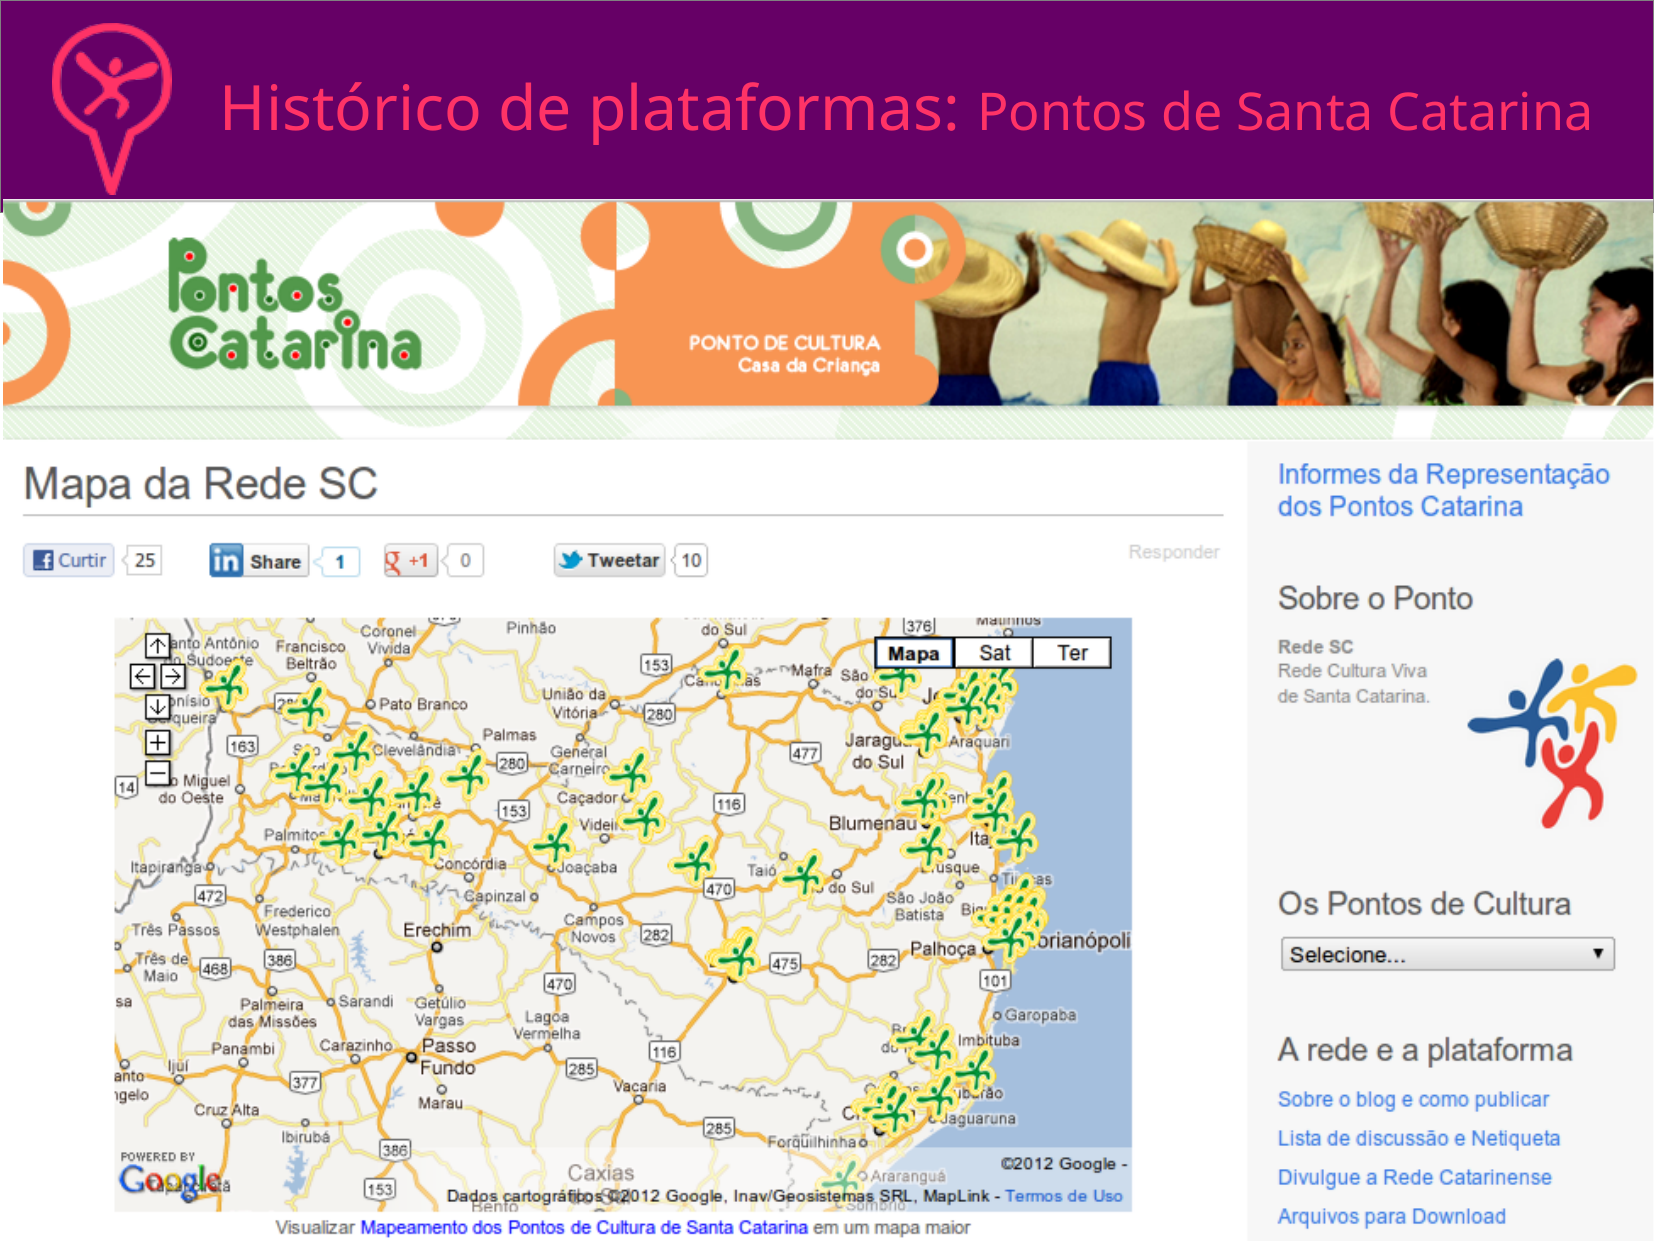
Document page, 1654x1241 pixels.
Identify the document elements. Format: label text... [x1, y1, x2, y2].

picture [52, 23, 172, 195]
text_box [0, 0, 1654, 213]
title Histórico de plataformas: Pontos de Santa Catarina [172, 23, 1595, 190]
picture [3, 199, 1654, 1241]
